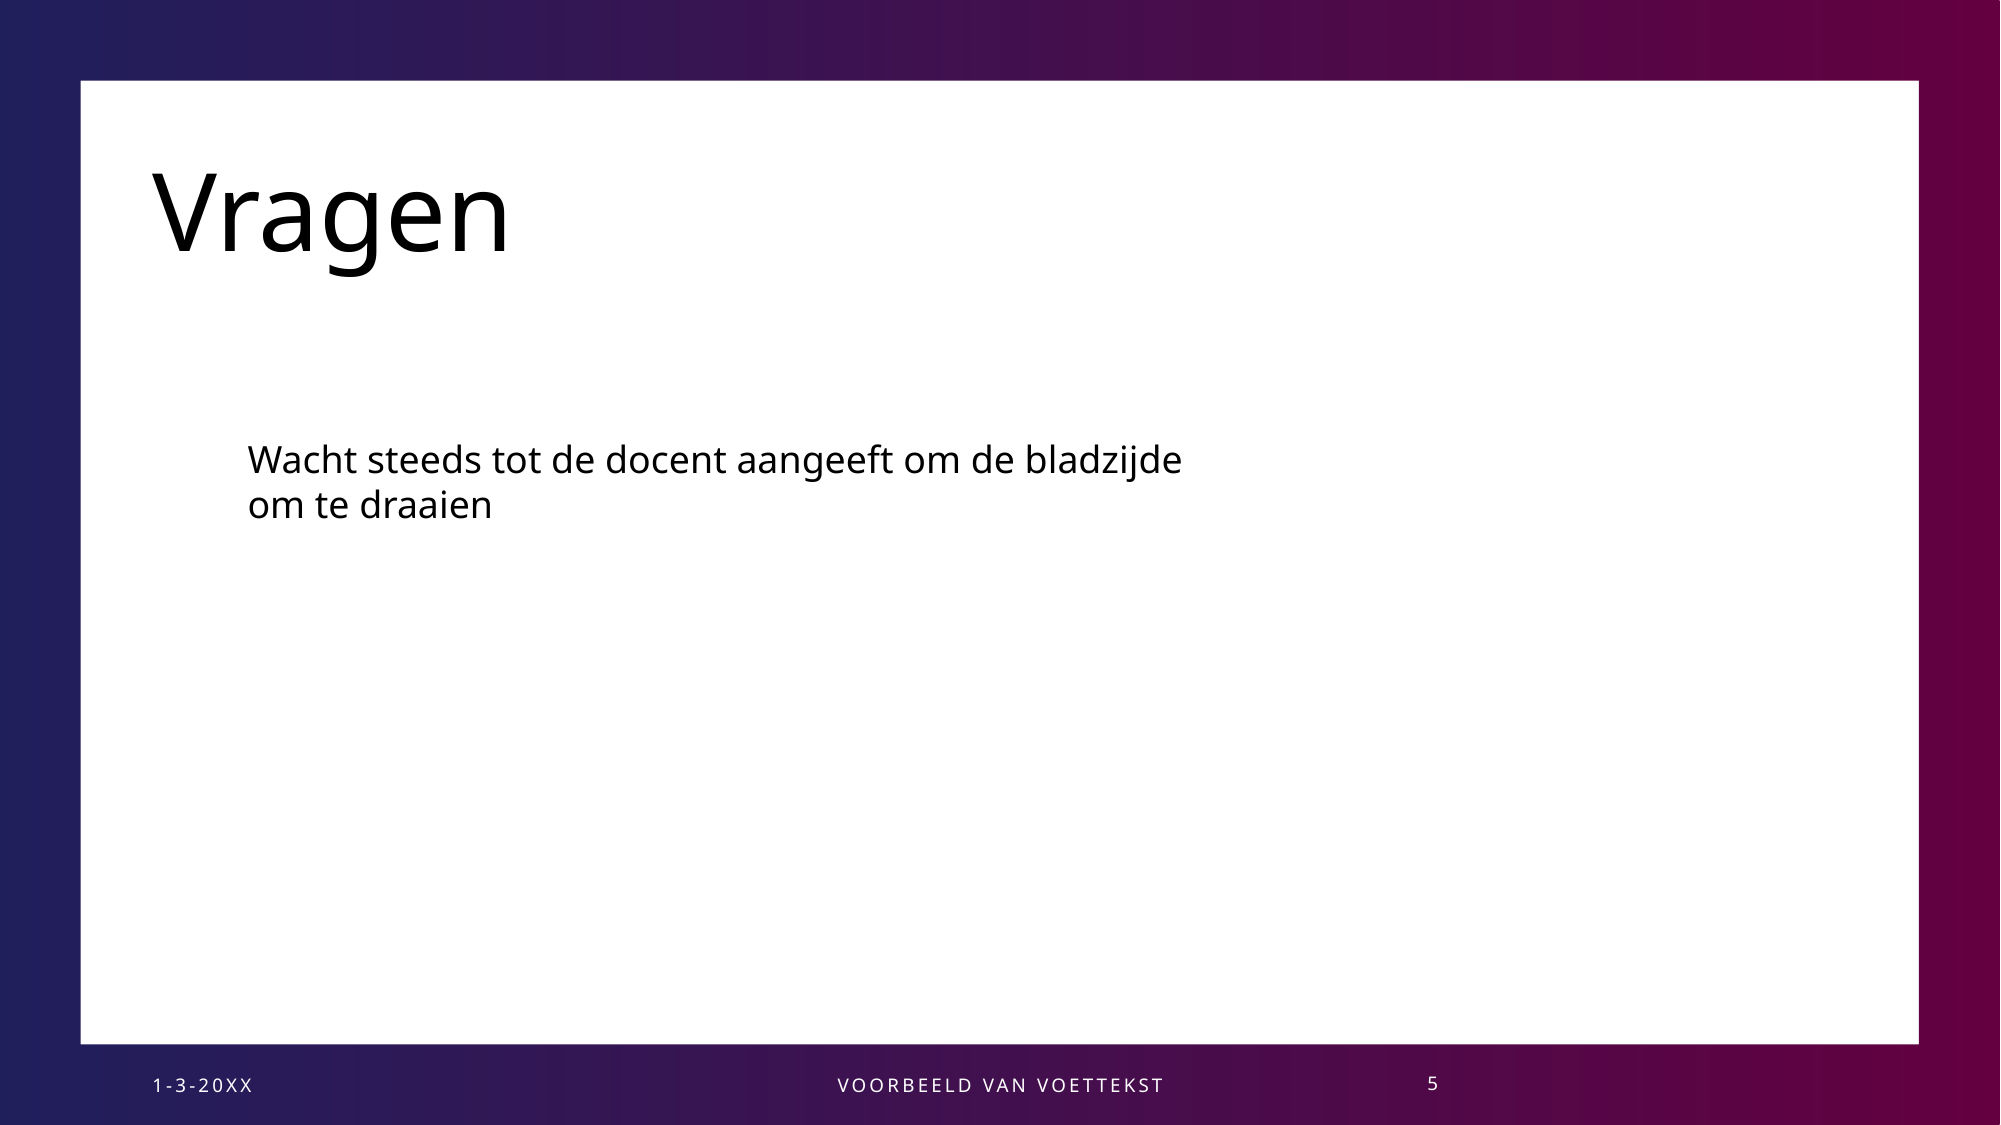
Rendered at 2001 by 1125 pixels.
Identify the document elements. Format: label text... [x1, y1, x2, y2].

text_box [1412, 1054, 1863, 1115]
text_box VOORBEELD VAN VOETTEKST [662, 1054, 1338, 1115]
text_box Wacht steeds tot de docent aangeeft om de bladzijde om te draaien [232, 428, 1237, 535]
title Vragen [137, 149, 1824, 314]
text_box 1-3-20XX [137, 1054, 588, 1115]
